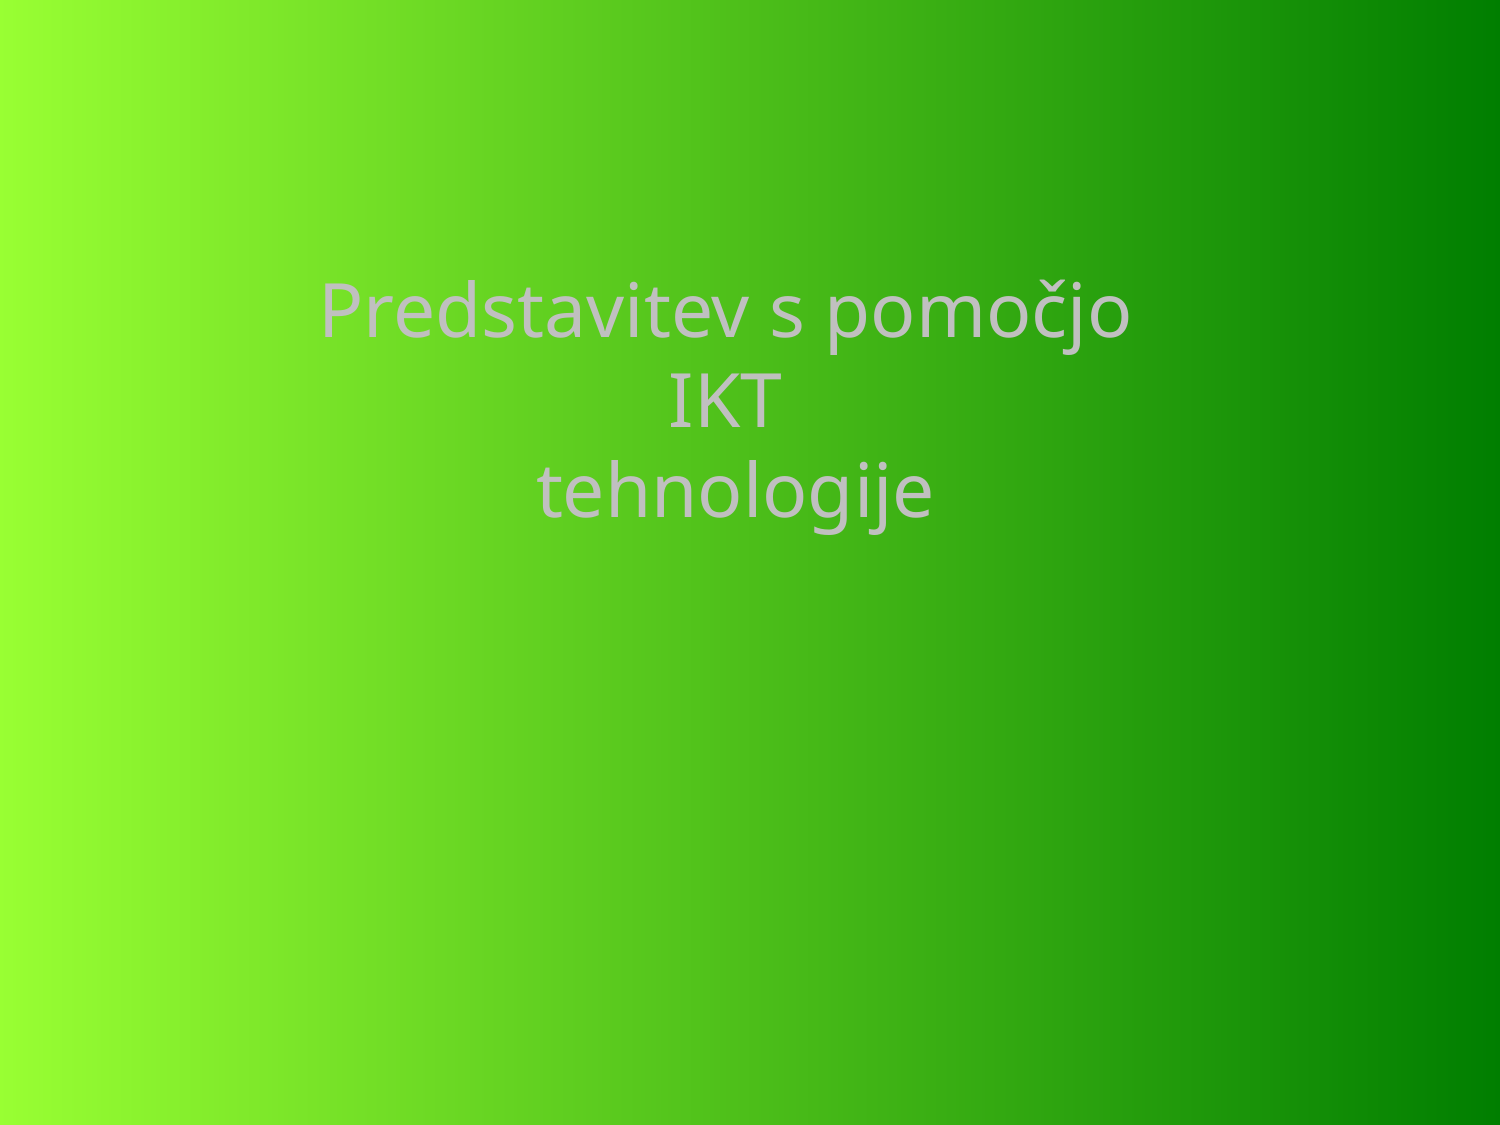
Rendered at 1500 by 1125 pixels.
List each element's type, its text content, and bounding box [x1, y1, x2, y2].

text_box Predstavitev s pomočjo IKT tehnologije [135, 255, 1336, 870]
